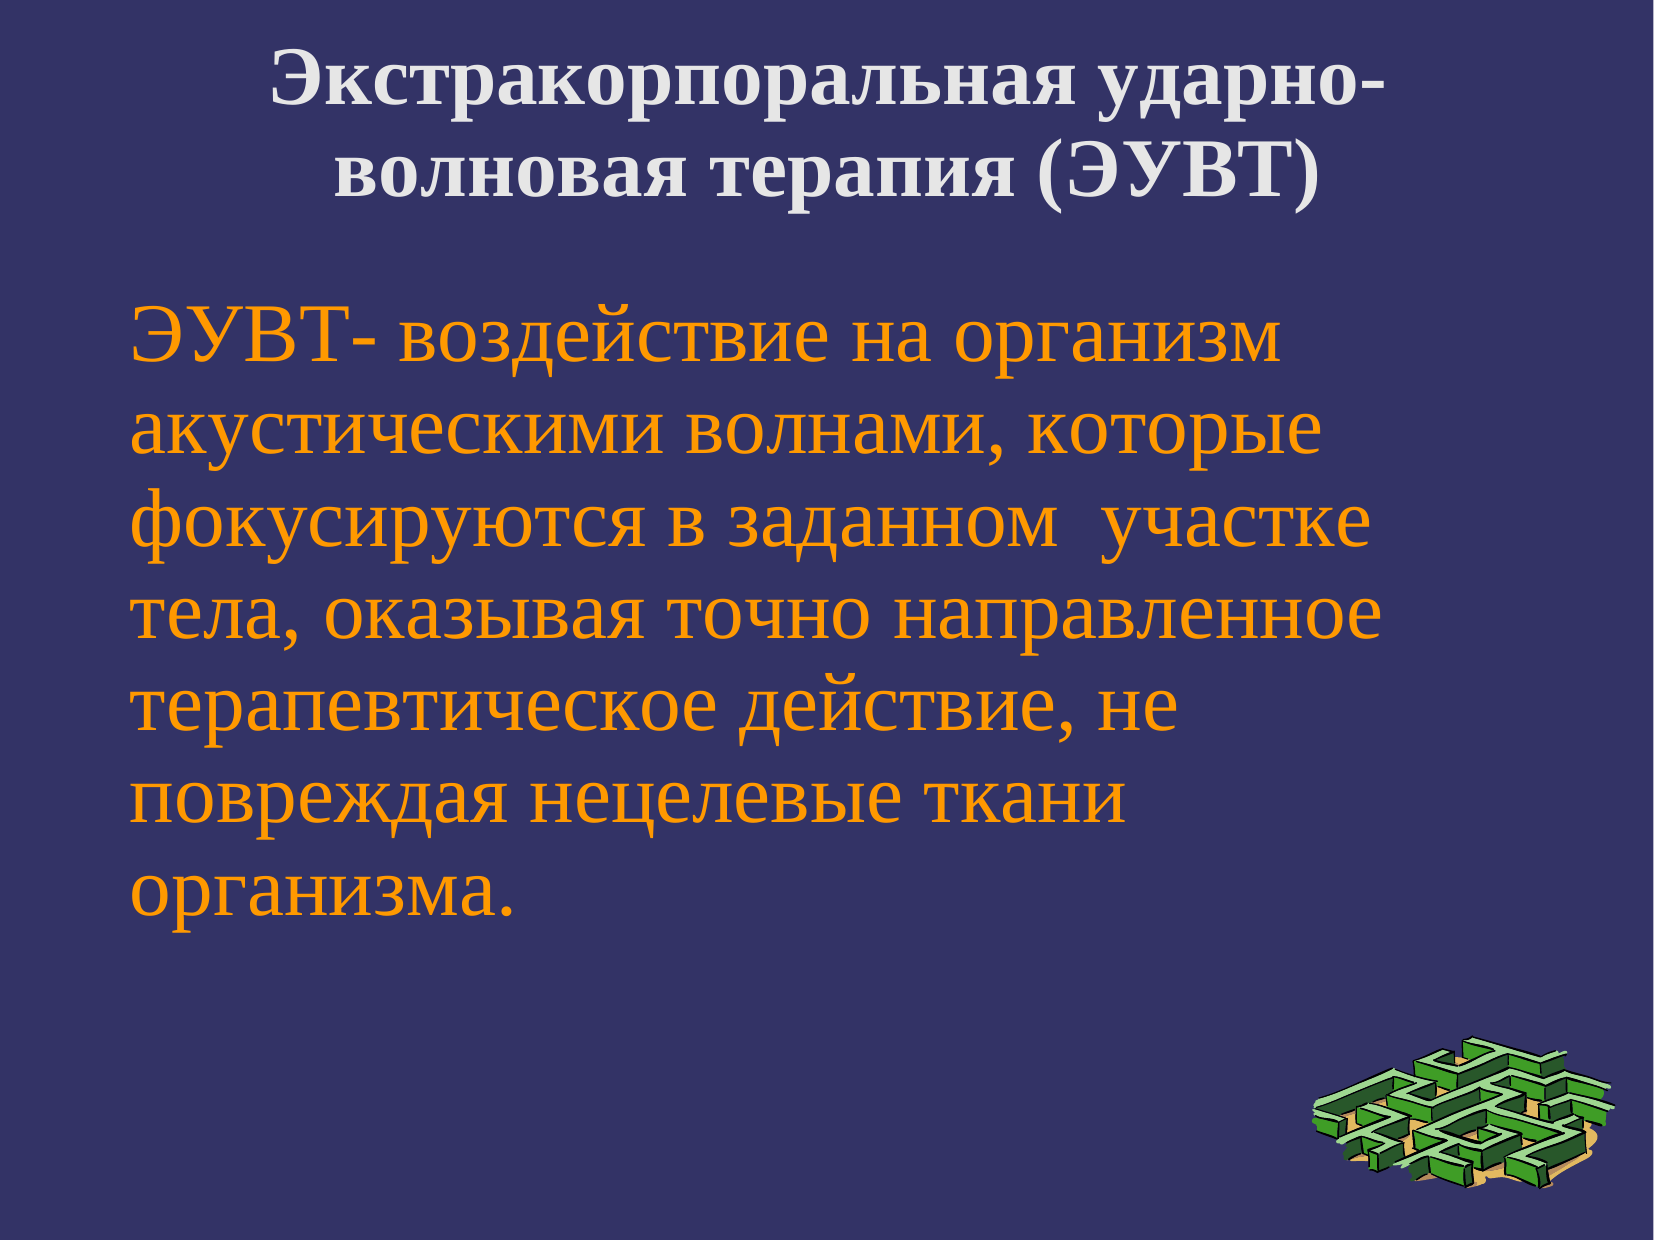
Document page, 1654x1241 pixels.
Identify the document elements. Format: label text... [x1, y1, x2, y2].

title Экстракорпоральная ударно-волновая терапия (ЭУВТ) [121, 19, 1534, 227]
subtitle ЭУВТ- воздействие на организм акустическими волнами, которые фокусируются в заданном участке тела, оказывая точно направленное терапевтическое действие, не повреждая нецелевые ткани организма. [129, 287, 1489, 934]
text_box [62, 35, 1639, 1235]
